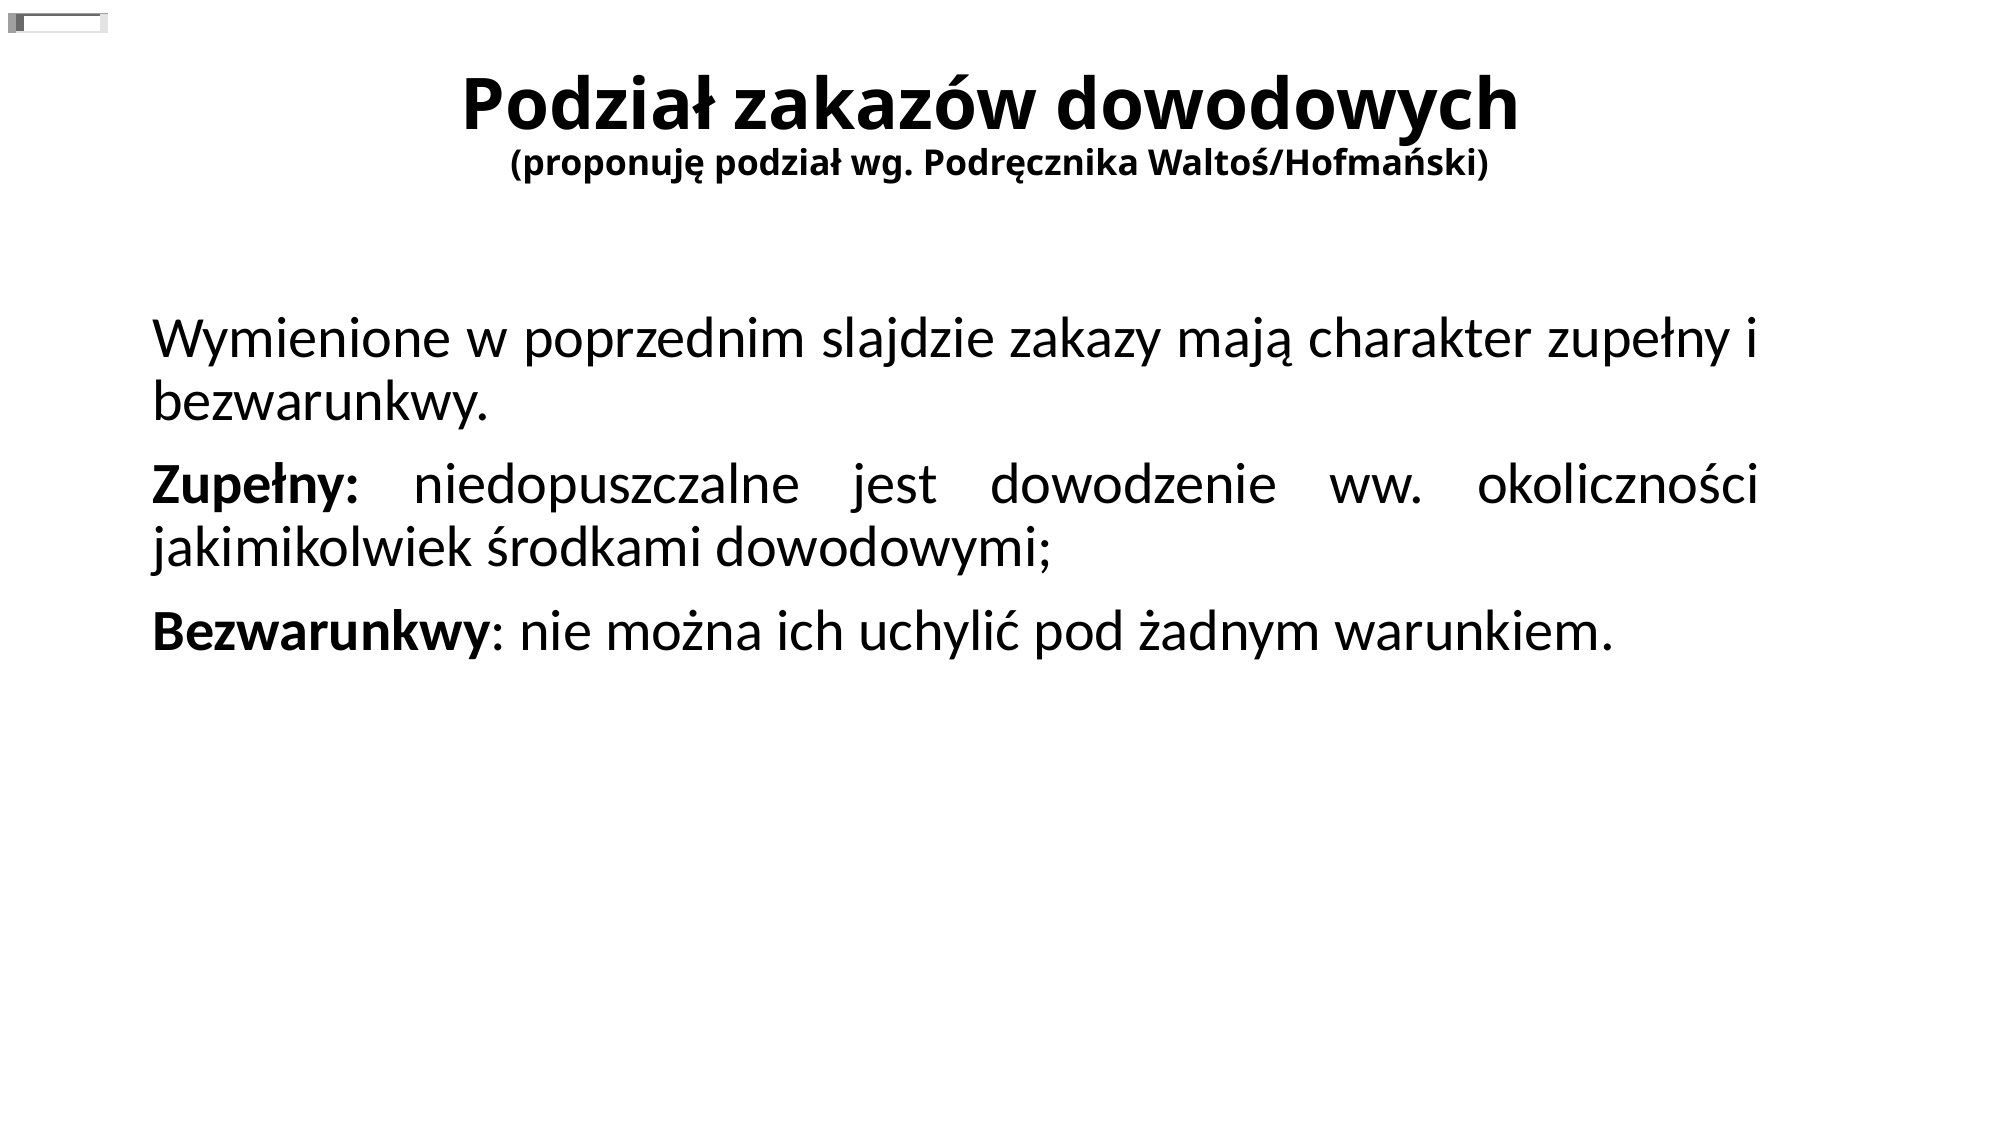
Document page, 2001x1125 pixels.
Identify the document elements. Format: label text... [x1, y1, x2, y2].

picture [0, 0, 226, 51]
title Podział zakazów dowodowych (proponuję podział wg. Podręcznika Waltoś/Hofmański) [137, 59, 1863, 278]
list Wymienione w poprzednim slajdzie zakazy mają charakter zupełny i bezwarunkwy. Zupełny: niedopuszczalne jest dowodzenie ww. okoliczności jakimikolwiek środkami dowodowymi; Bezwarunkwy: nie można ich uchylić pod żadnym warunkiem. [137, 299, 1863, 1014]
